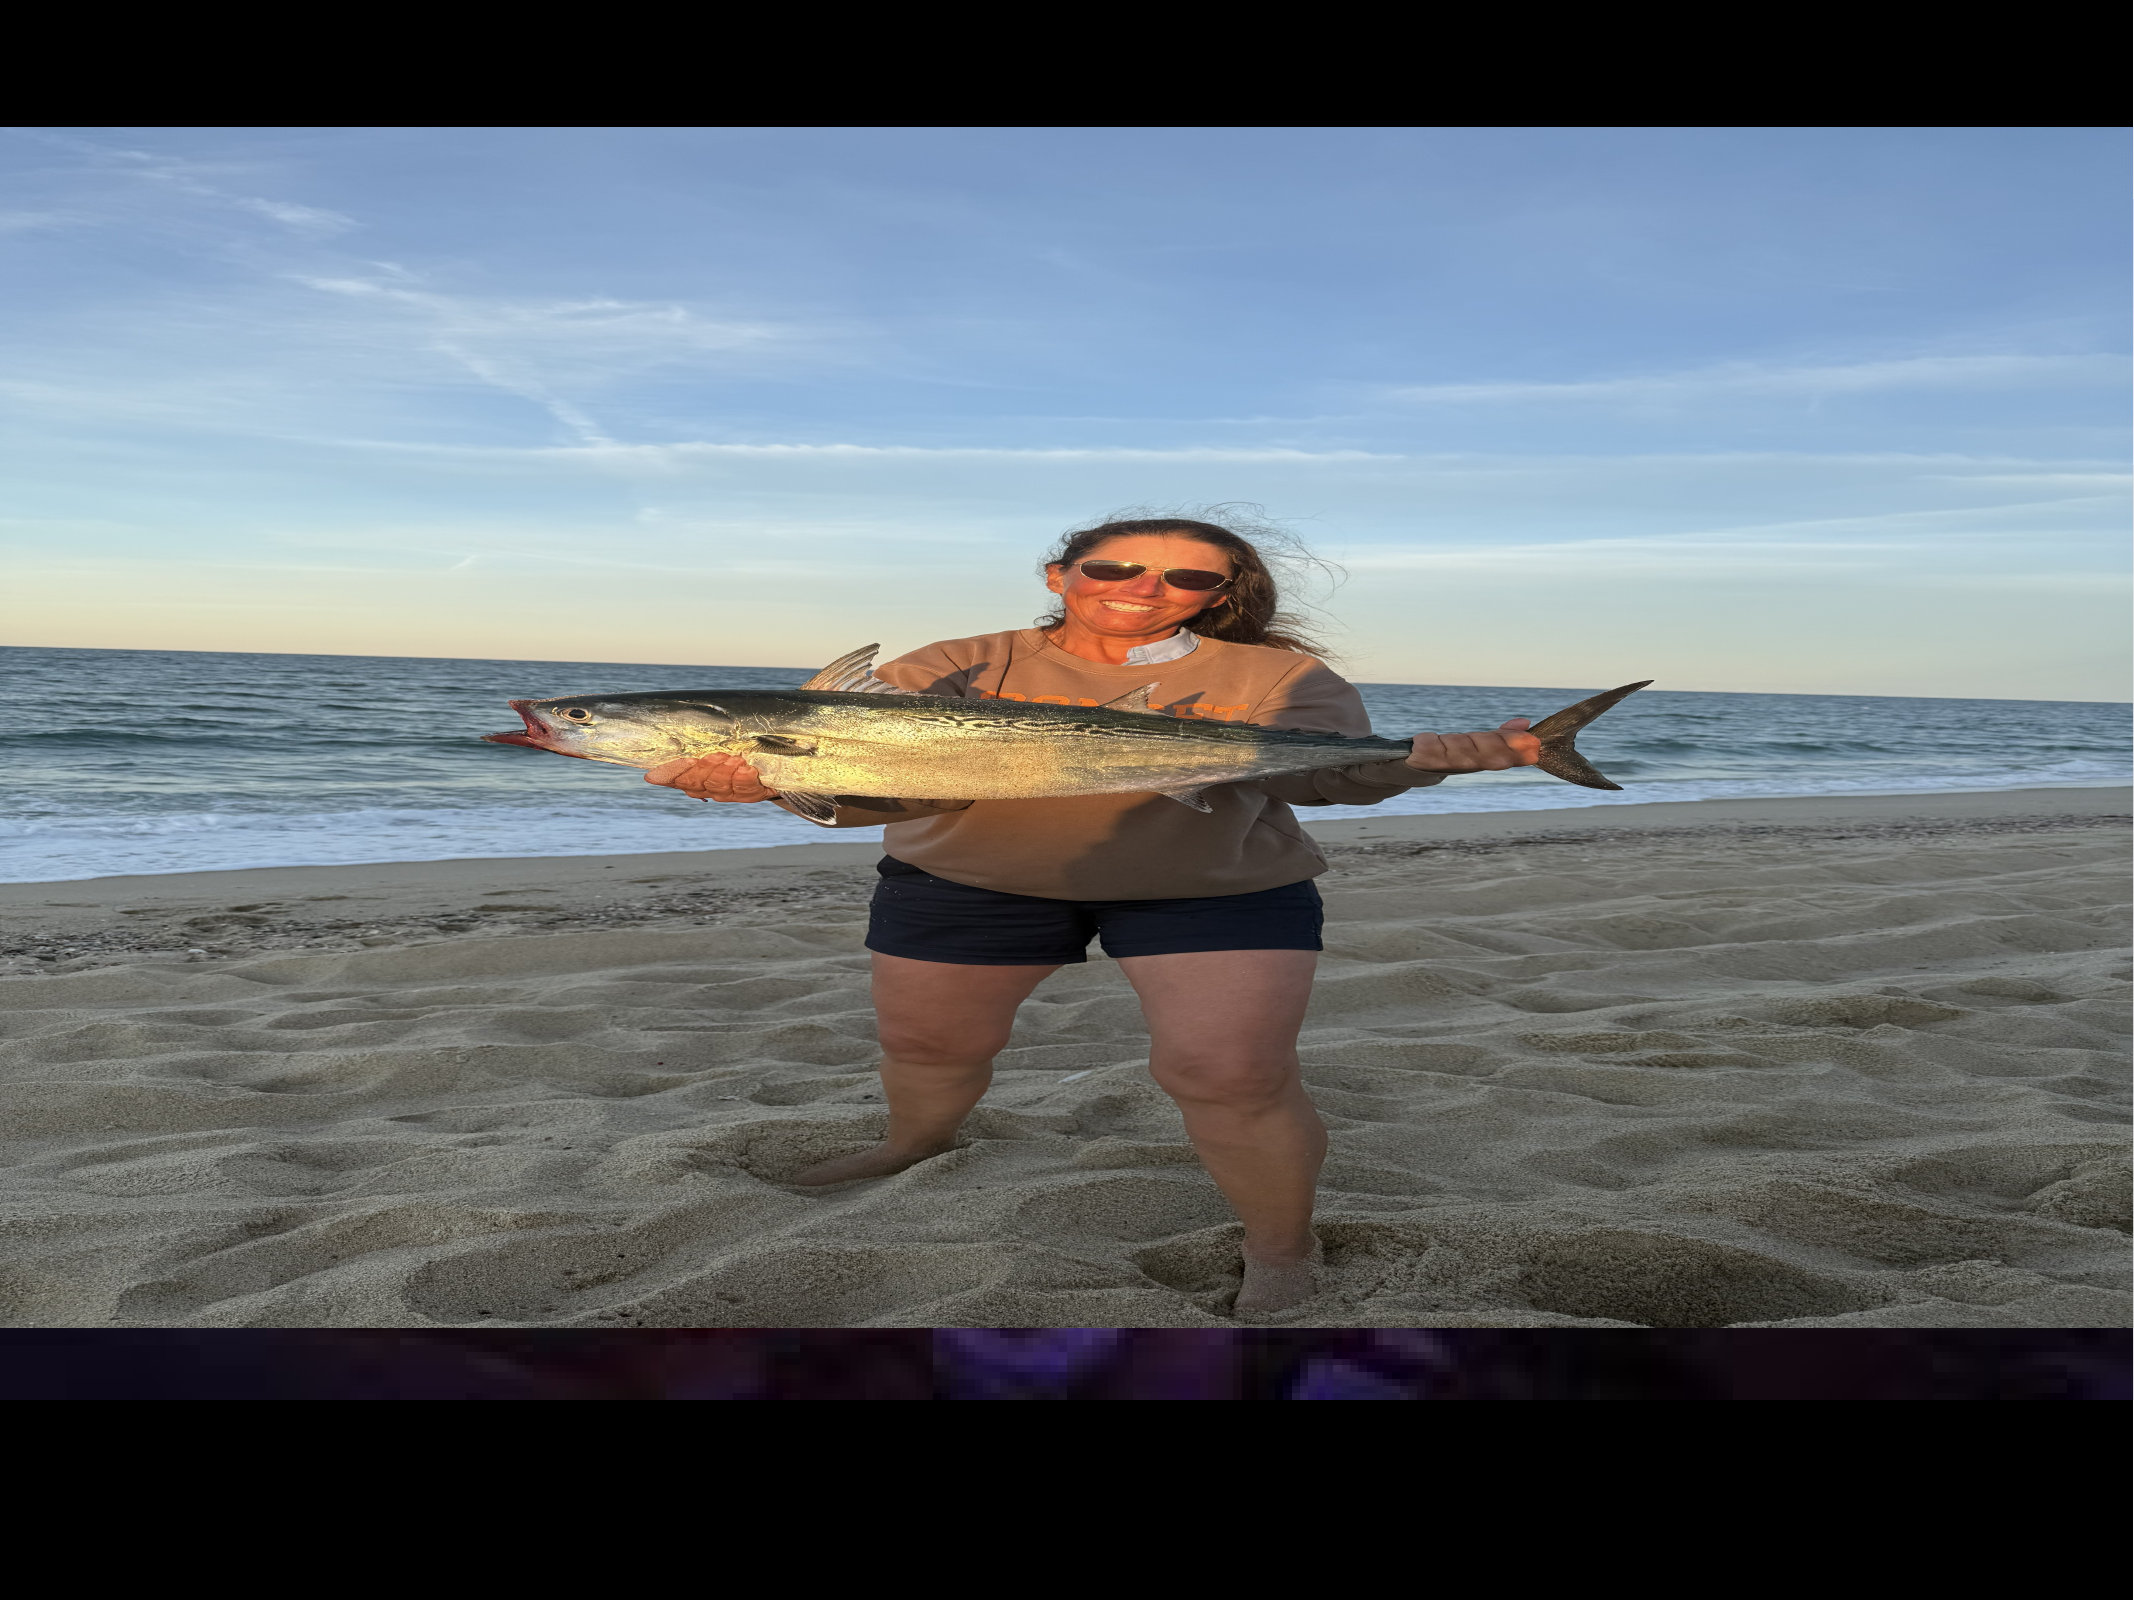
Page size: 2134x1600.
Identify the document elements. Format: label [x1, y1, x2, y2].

picture [0, 127, 2134, 1400]
